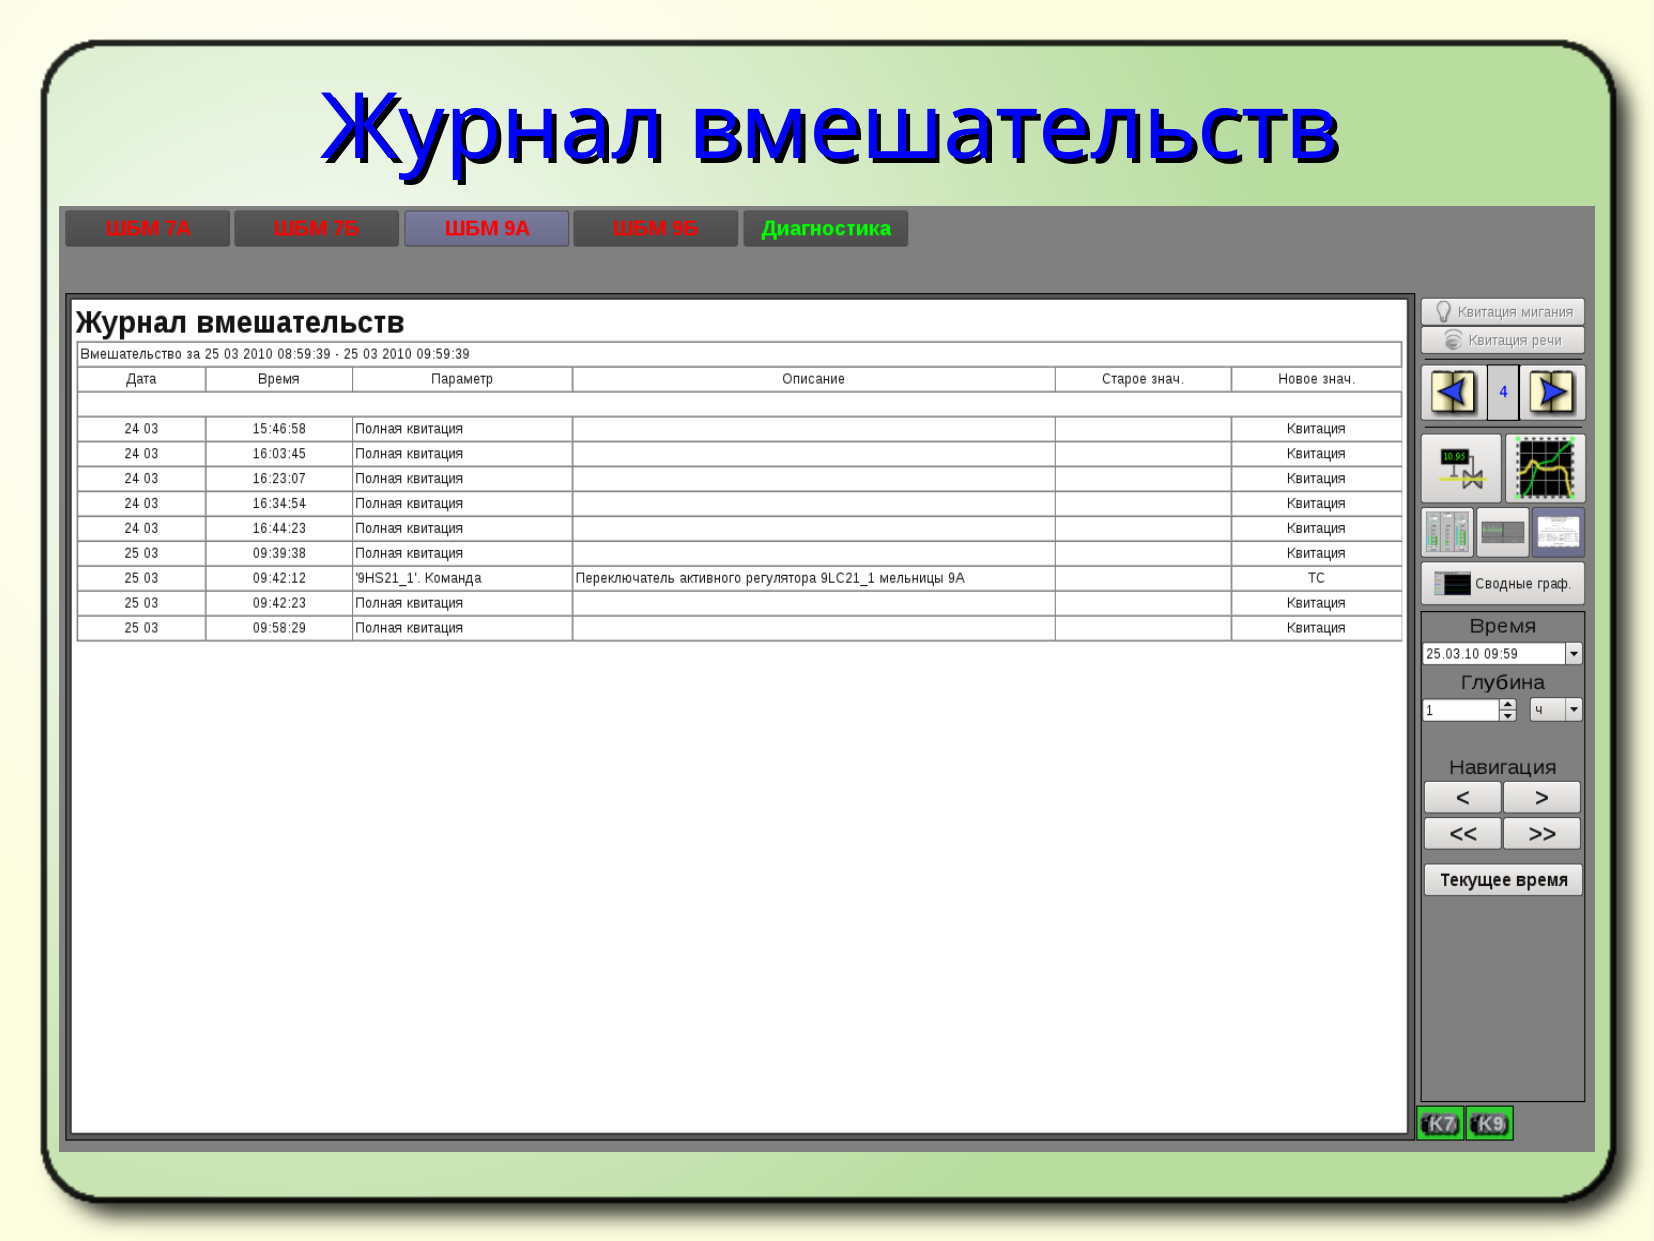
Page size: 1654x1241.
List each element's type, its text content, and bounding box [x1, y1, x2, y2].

title Журнал вмешательств [124, 66, 1536, 178]
picture [0, 0, 1654, 1241]
